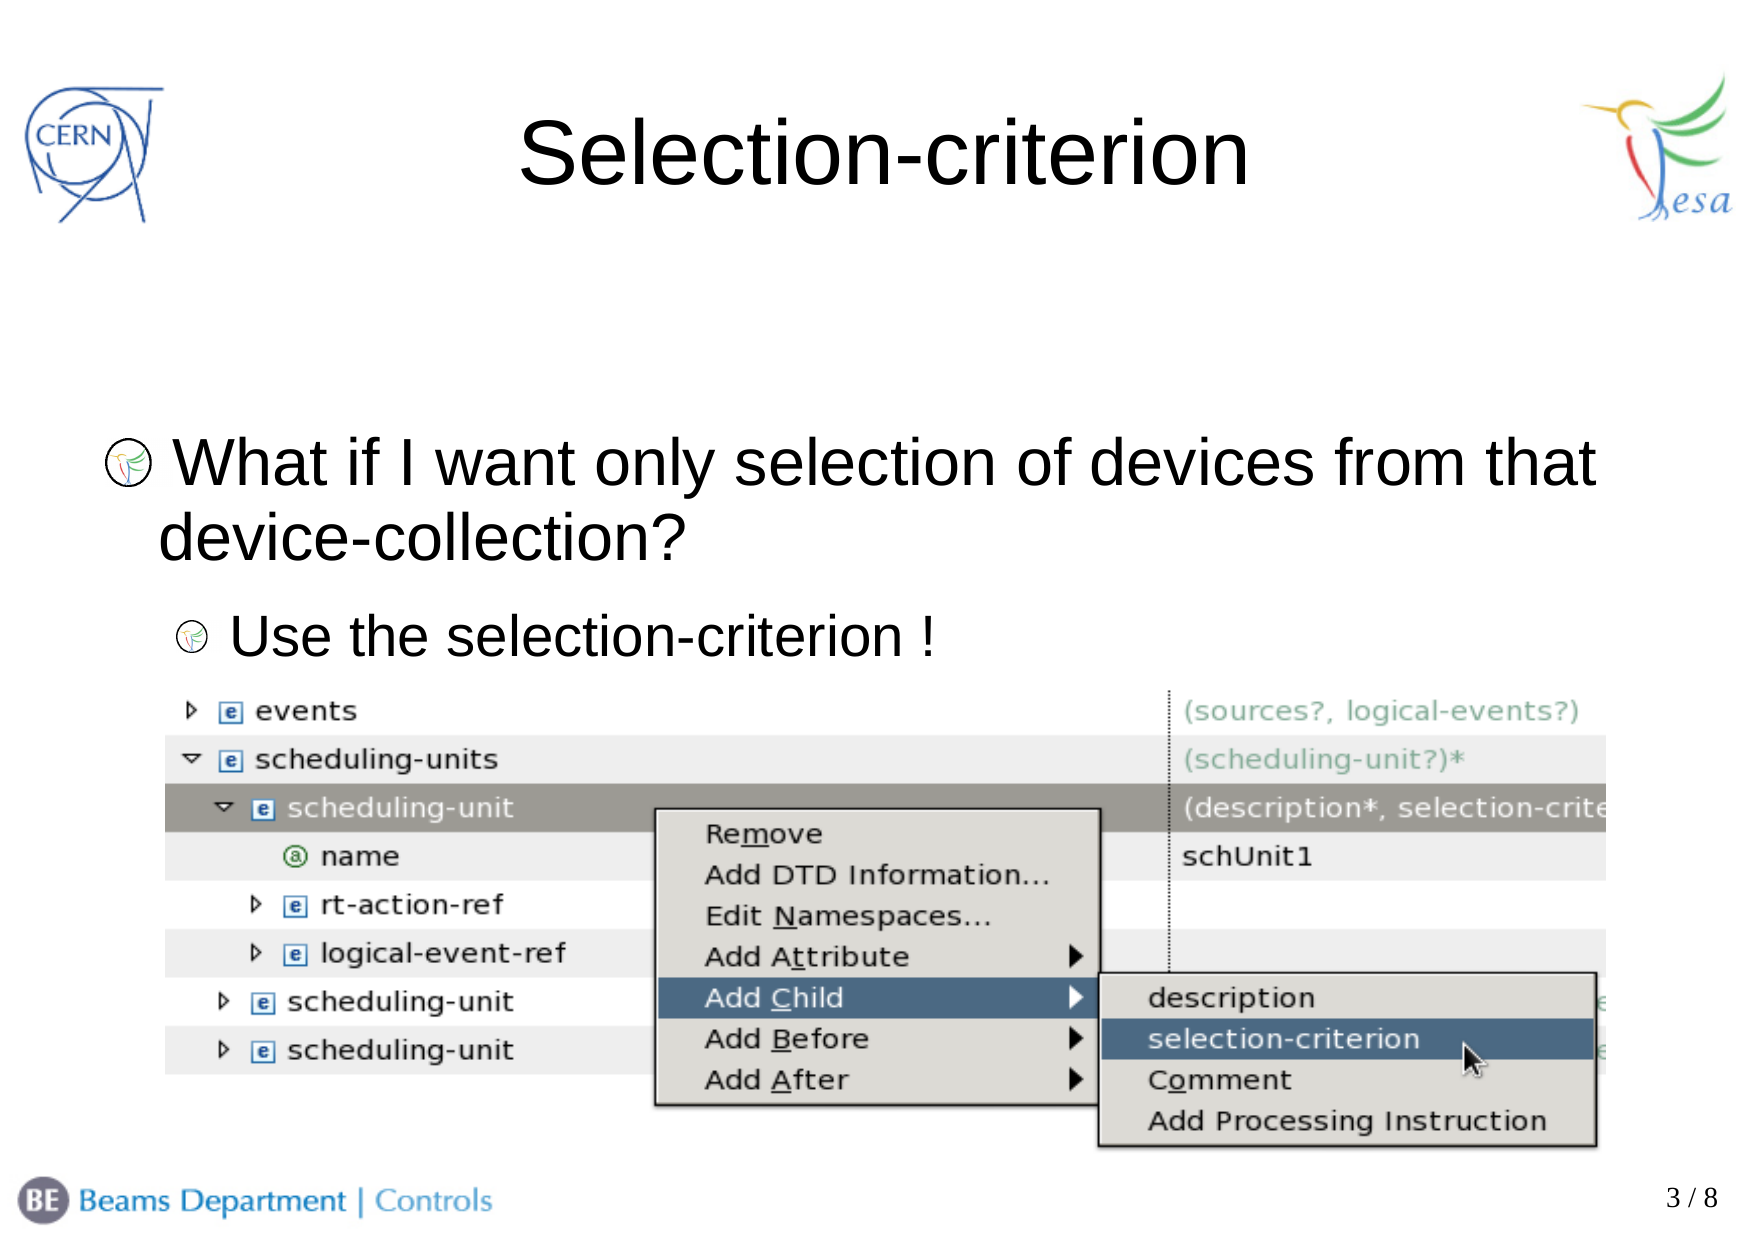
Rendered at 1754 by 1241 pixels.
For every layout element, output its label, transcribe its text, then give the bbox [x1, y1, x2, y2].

picture [1590, 64, 1736, 222]
picture [22, 85, 166, 225]
picture [0, 1160, 522, 1241]
list What if I want only selection of devices from that device-collection? Use the selection-criterion ! [87, 425, 1636, 706]
picture [165, 689, 1606, 1156]
title Selection-criterion [180, 49, 1590, 257]
